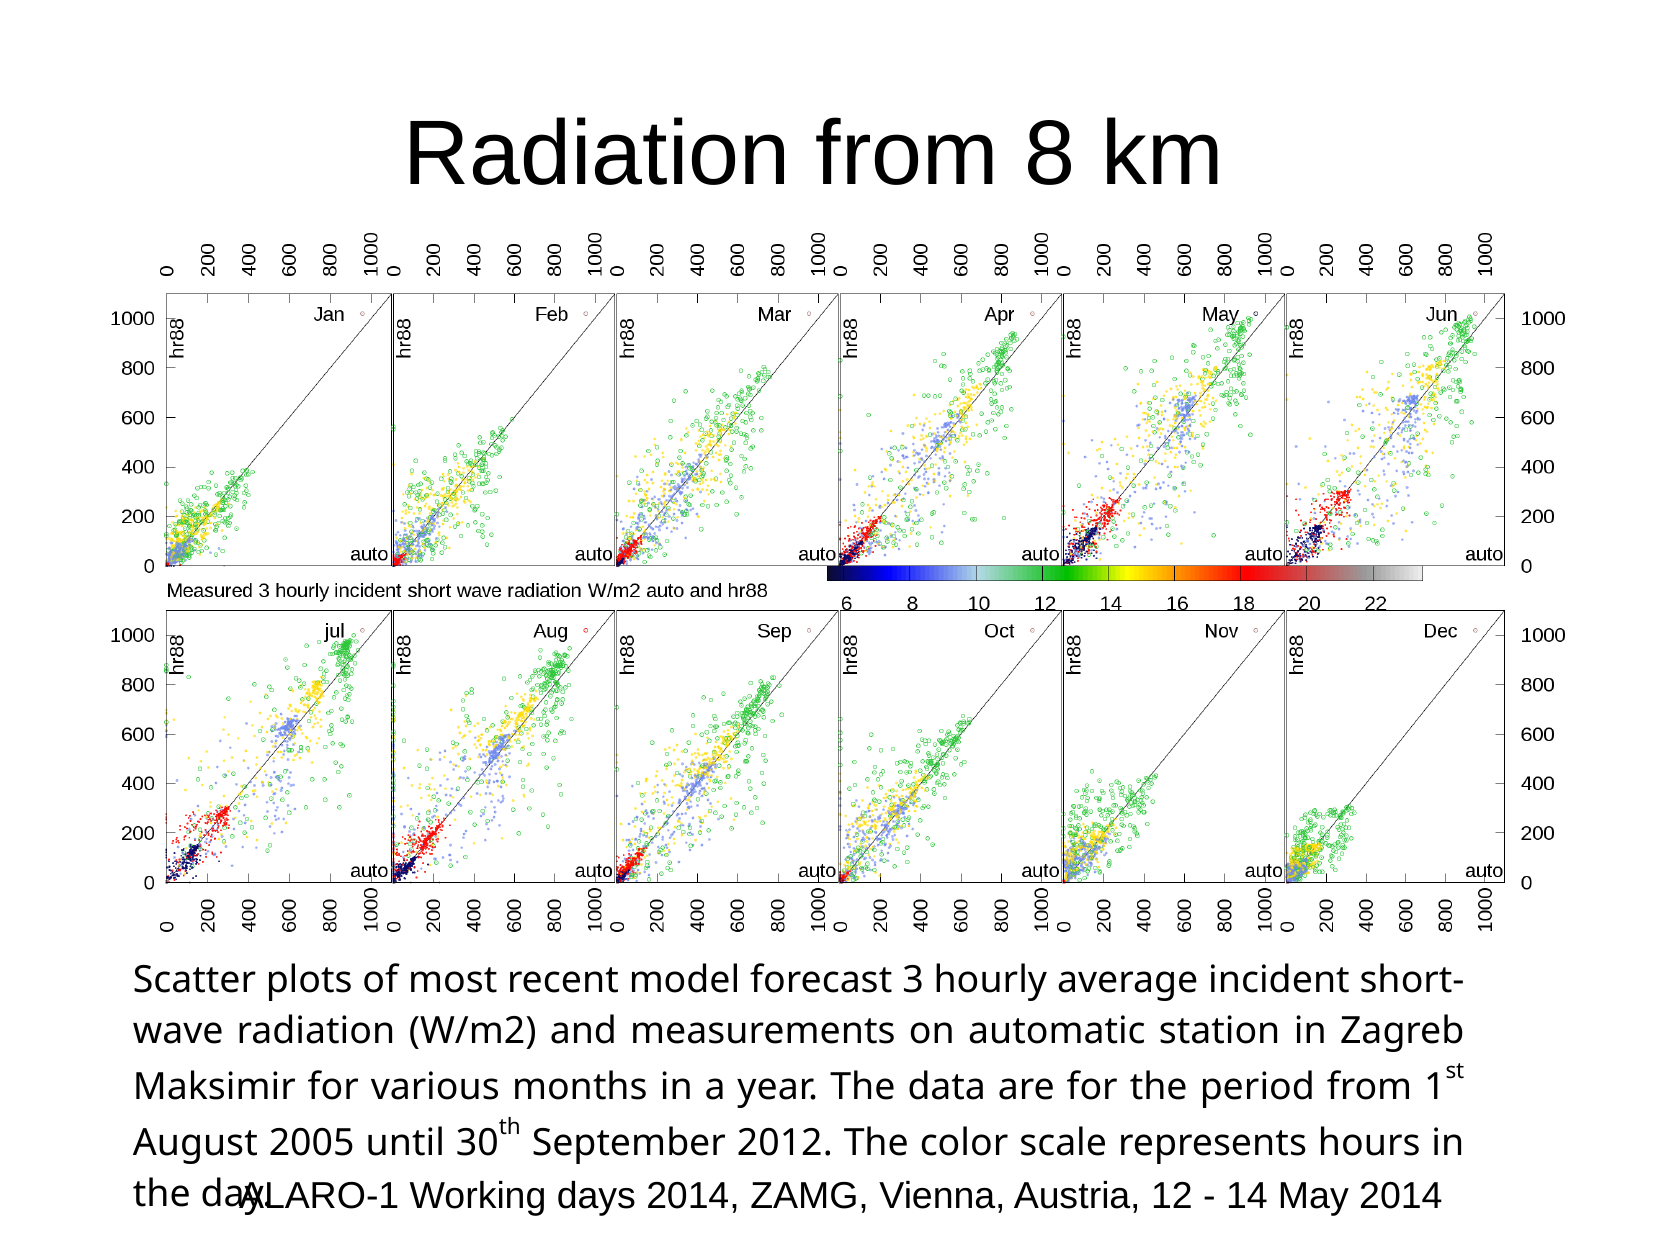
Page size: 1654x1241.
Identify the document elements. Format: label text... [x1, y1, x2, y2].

text_box ALARO-1 Working days 2014, ZAMG, Vienna, Austria, 12 - 14 May 2014 [224, 1167, 1467, 1225]
picture [82, 215, 1571, 960]
title Radiation from 8 km [82, 49, 1571, 215]
text_box Scatter plots of most recent model forecast 3 hourly average incident short-wave radiation (W/m2) and measurements on automatic station in Zagreb Maksimir for various months in a year. The data are for the period from 1st August 2005 until 30th September 2012. The color scale represents hours in the day. [106, 944, 1524, 1143]
